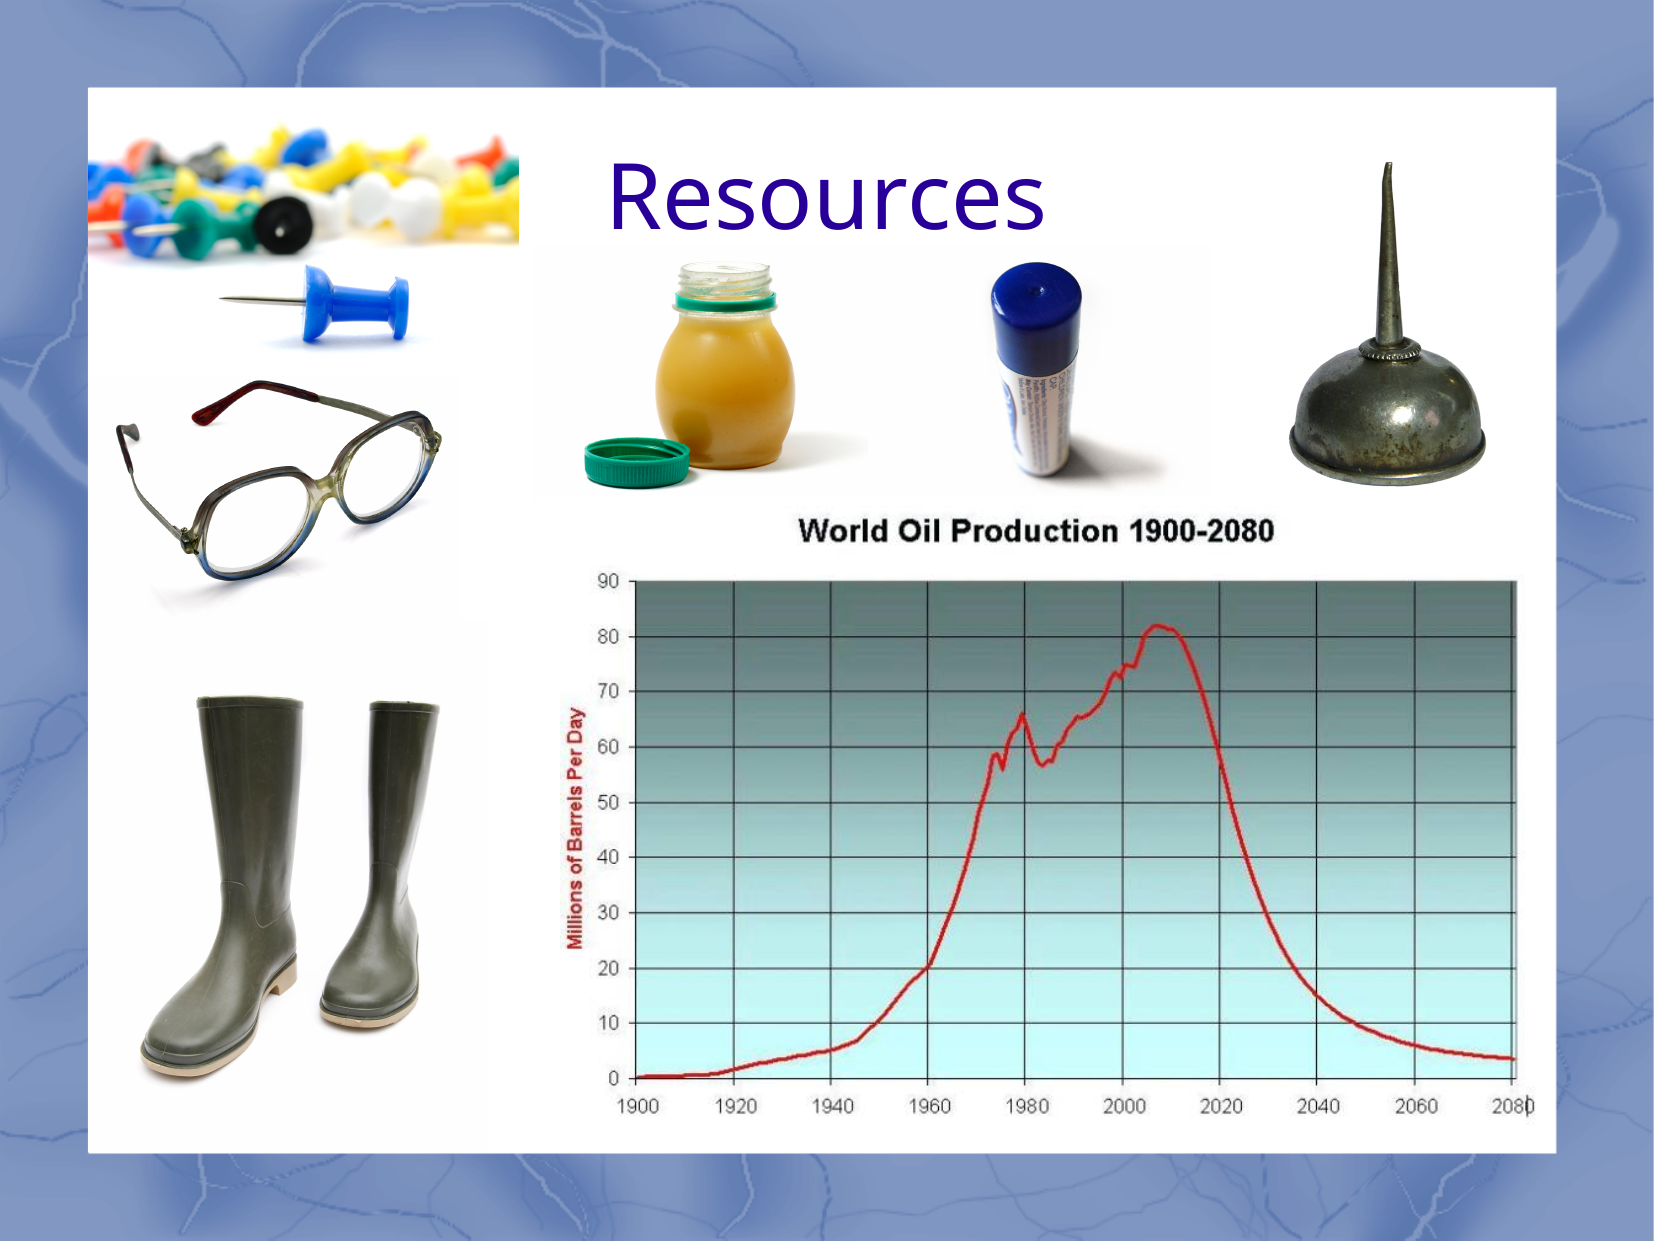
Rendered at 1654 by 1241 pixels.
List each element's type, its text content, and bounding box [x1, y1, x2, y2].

title Resources [519, 90, 1536, 298]
picture [0, 0, 1654, 1241]
